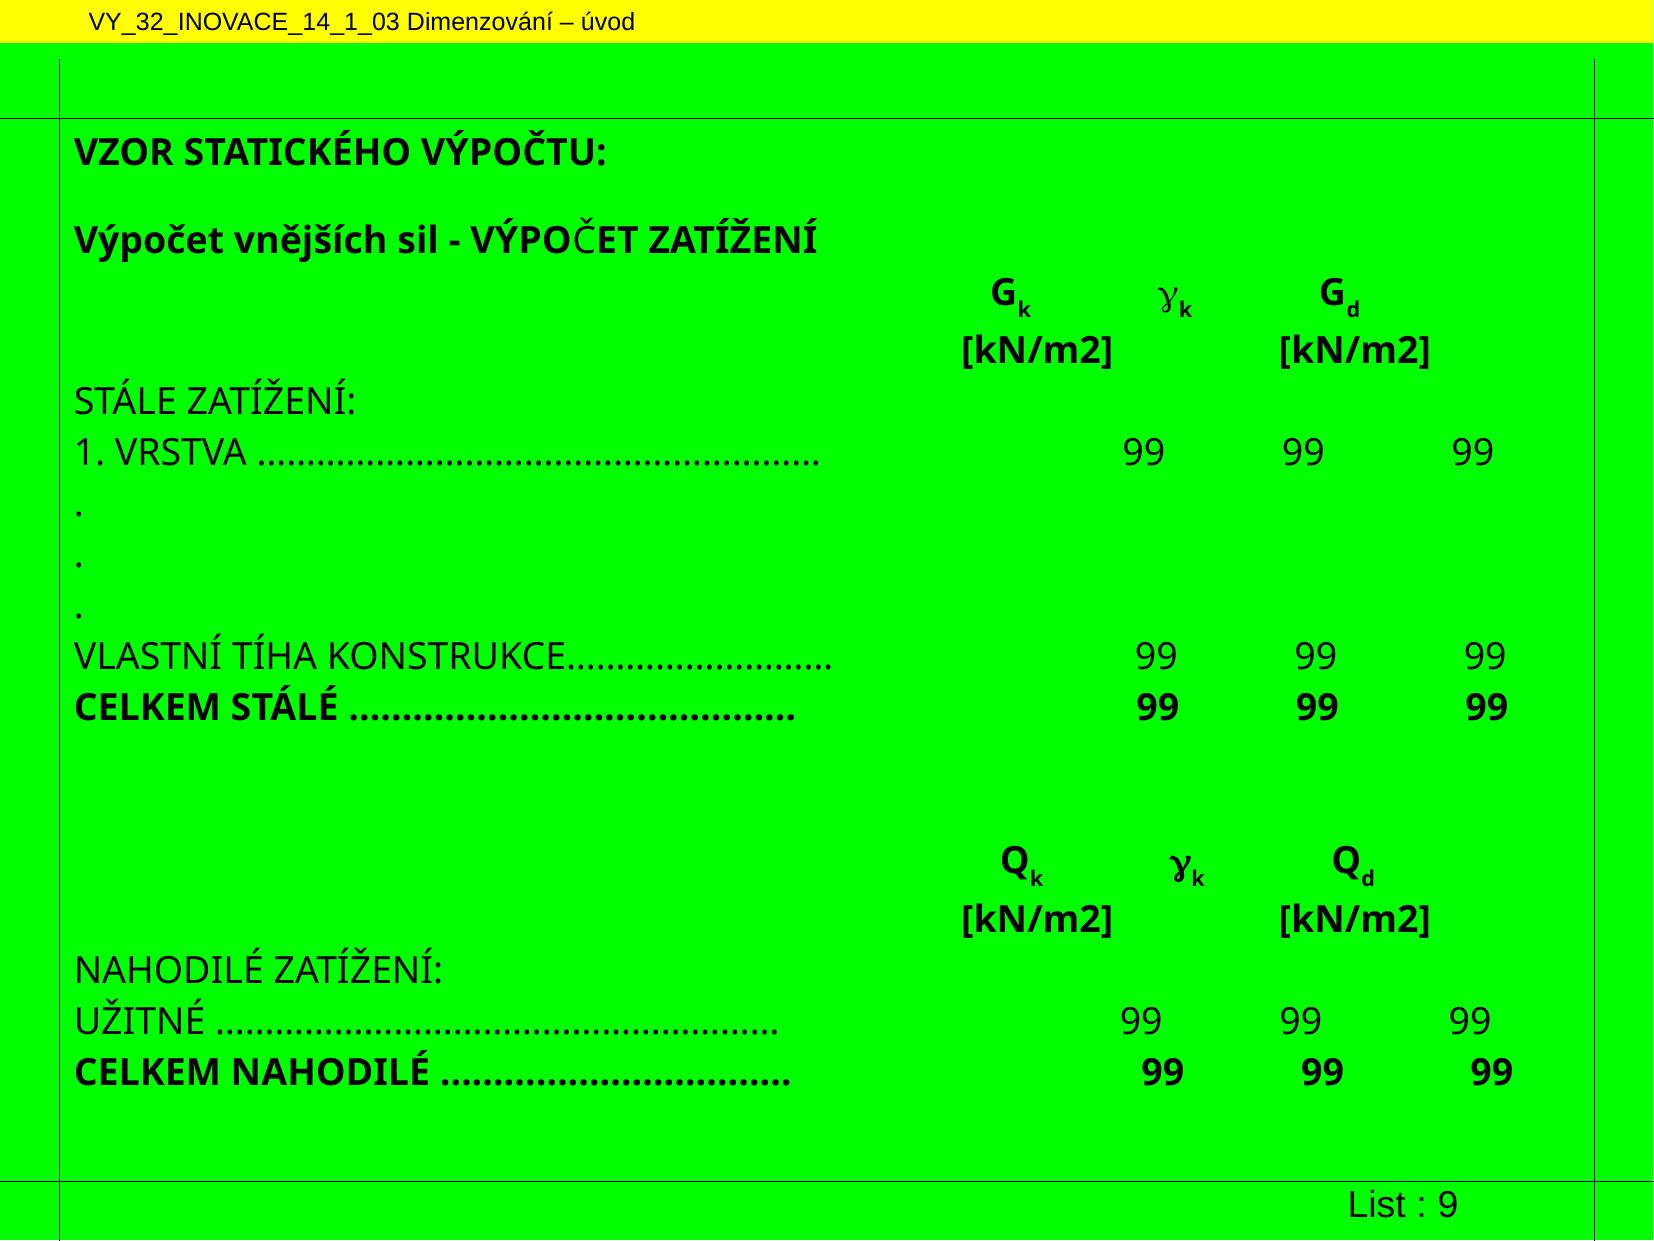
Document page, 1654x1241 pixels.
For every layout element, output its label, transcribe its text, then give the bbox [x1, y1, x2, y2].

text_box VZOR STATICKÉHO VÝPOČTU: [59, 118, 1595, 206]
text_box Výpočet vnějších sil - VÝPOČET ZATÍŽENÍ Gk gk Gd [kN/m2] [kN/m2] STÁLE ZATÍŽENÍ: 1. VRSTVA ………………………………………………… 99 99 99 . . . VLASTNÍ TÍHA KONSTRUKCE……………………… 99 99 99 CELKEM STÁLÉ …………………………………… 99 99 99 Qk gk Qd [kN/m2] [kN/m2] NAHODILÉ ZATÍŽENÍ: UŽITNÉ ………………………………………………… 99 99 99 CELKEM NAHODILÉ …………………………… 99 99 99 [59, 206, 1595, 1063]
text_box VY_32_INOVACE_14_1_03 Dimenzování – úvod [0, 0, 1654, 43]
text_box List : <číslo> [1357, 1176, 1599, 1241]
